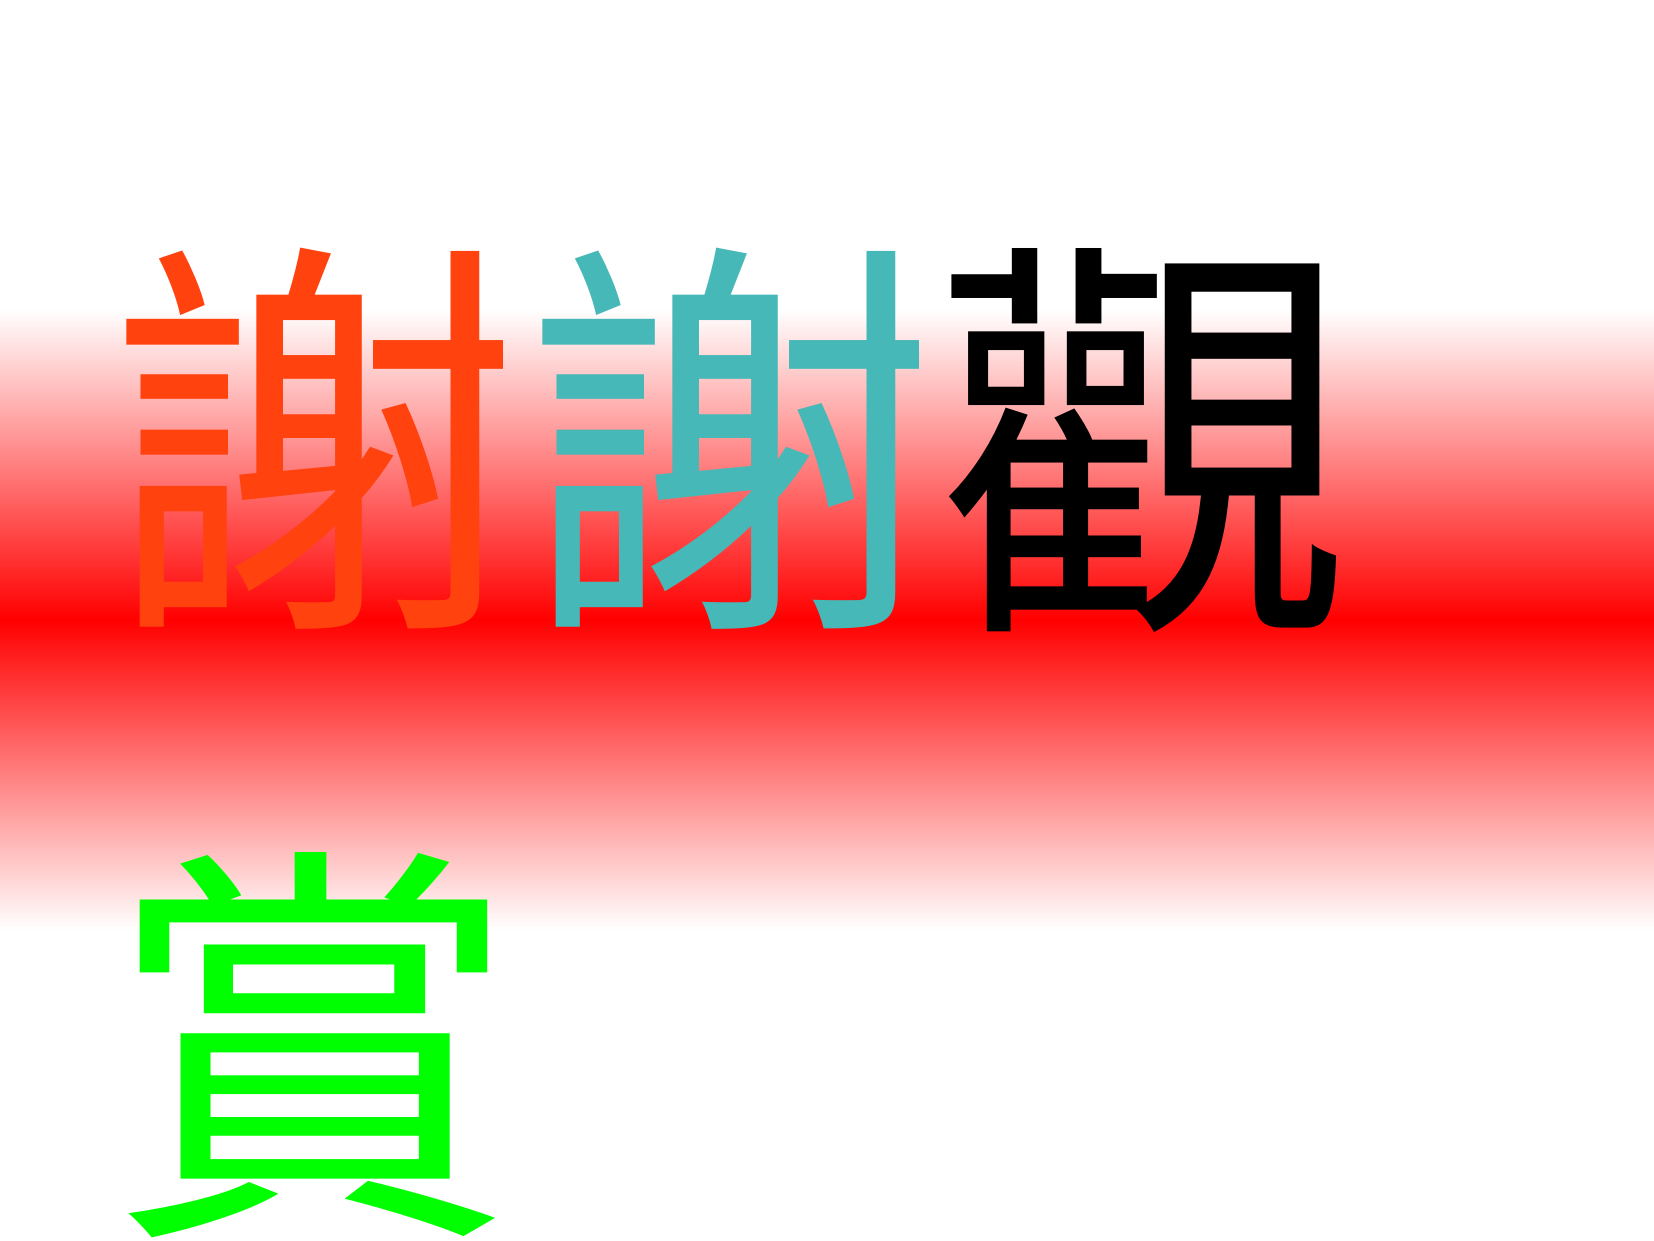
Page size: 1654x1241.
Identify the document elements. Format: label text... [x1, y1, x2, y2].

text_box 謝謝觀賞 [88, 107, 1654, 1123]
